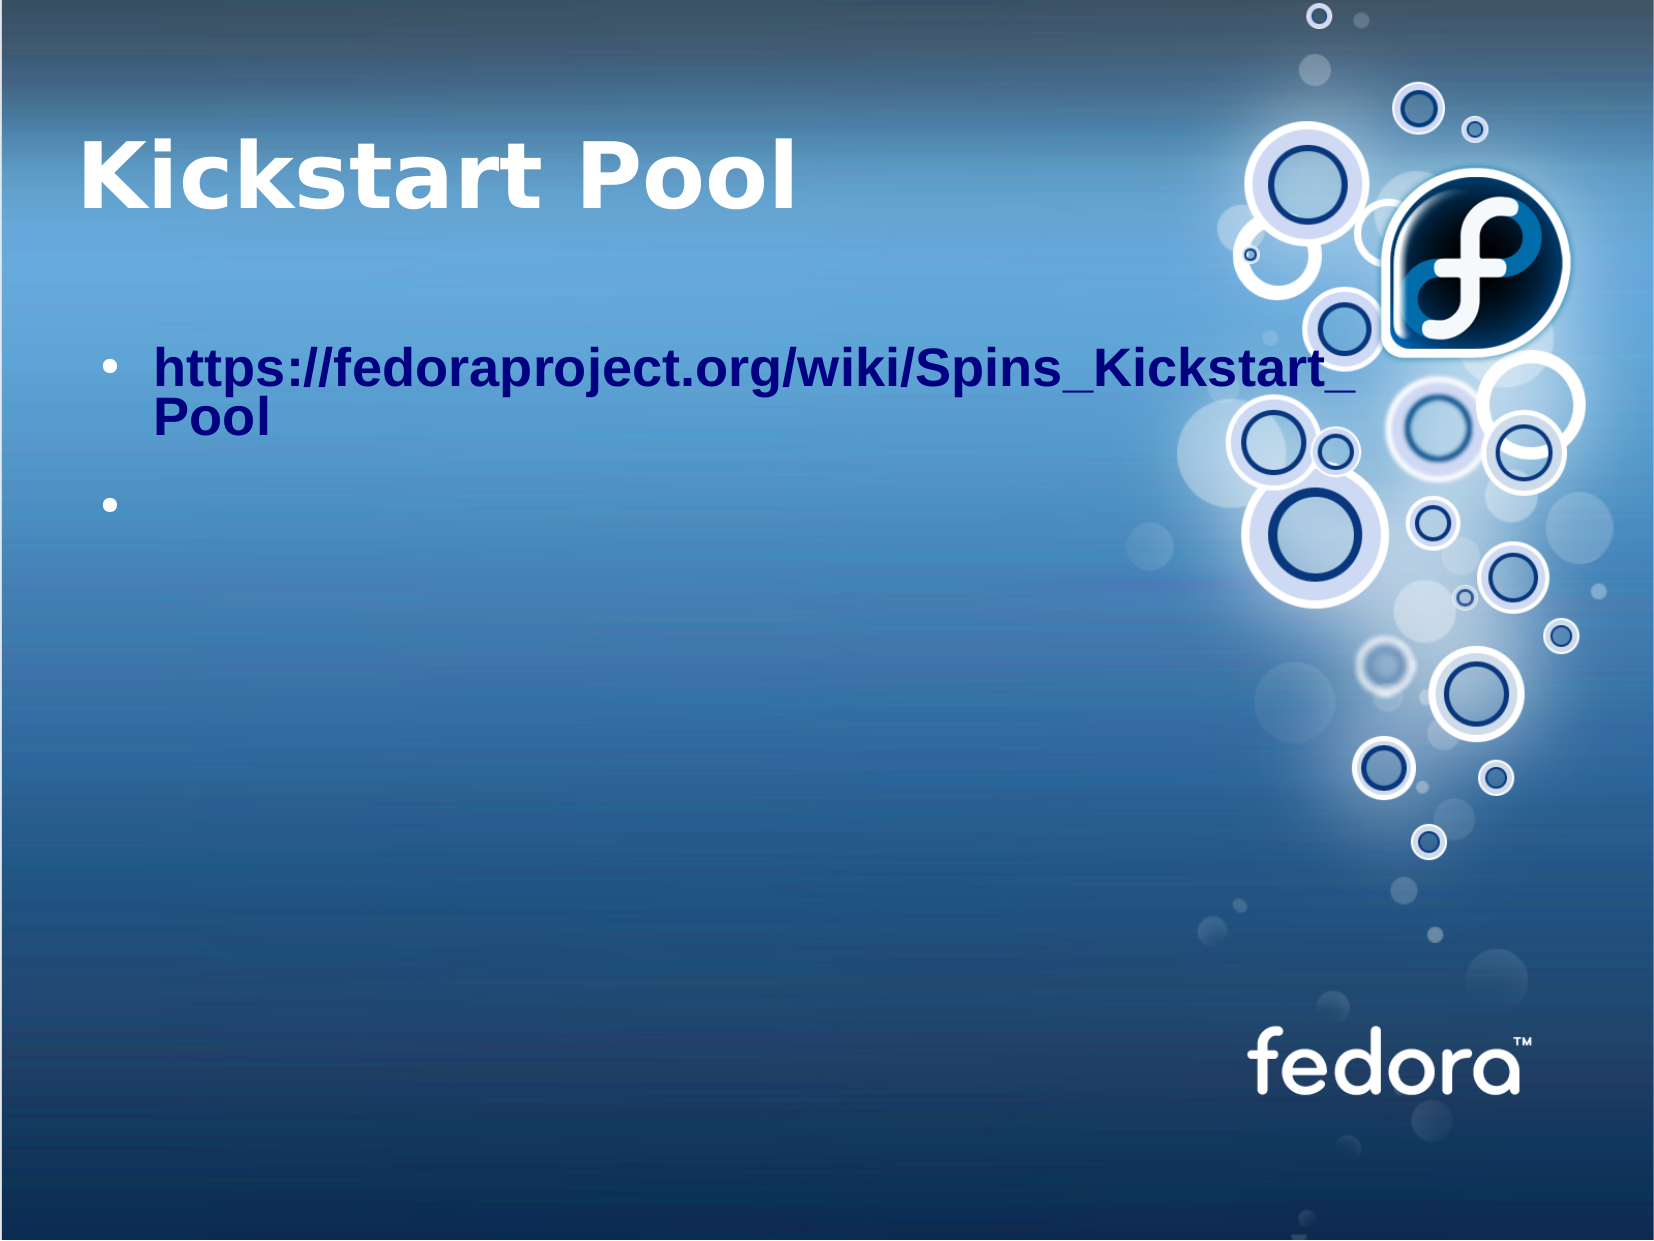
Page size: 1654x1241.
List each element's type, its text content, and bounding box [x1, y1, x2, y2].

picture [1, 0, 1654, 1240]
list https://fedoraproject.org/wiki/Spins_Kickstart_Pool [82, 337, 1388, 1142]
title Kickstart Pool [76, 80, 1565, 273]
